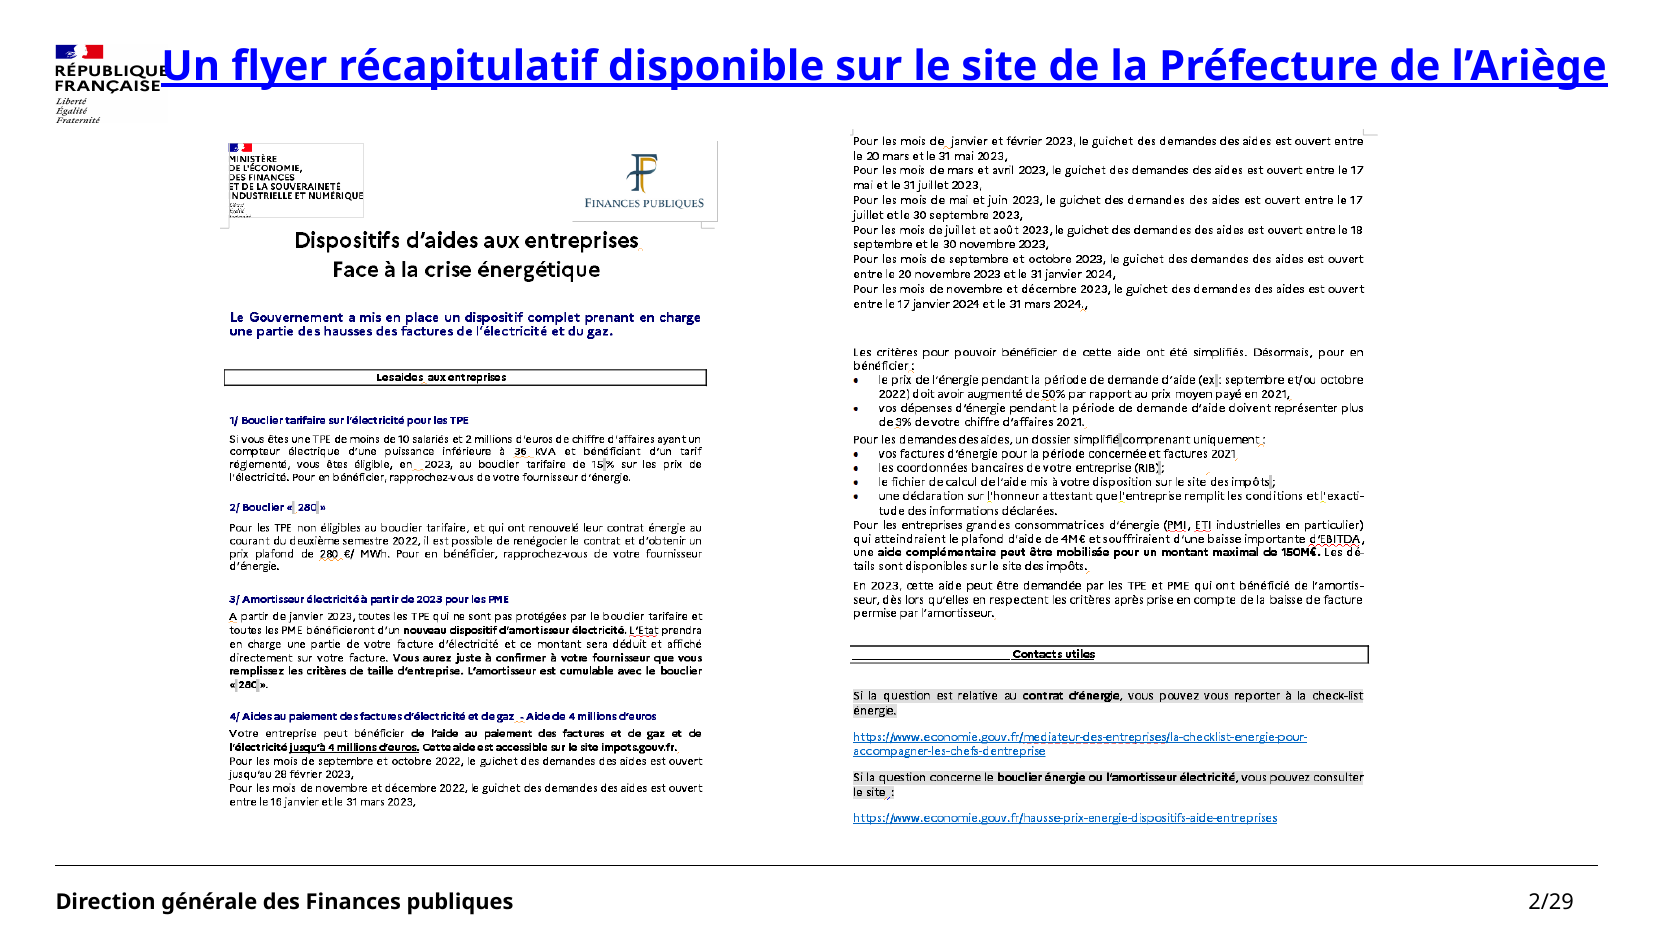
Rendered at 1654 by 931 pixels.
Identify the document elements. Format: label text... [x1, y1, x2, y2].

picture [220, 135, 721, 827]
list Un flyer récapitulatif disponible sur le site de la Préfecture de l’Ariège [97, 35, 1642, 178]
picture [55, 44, 97, 123]
picture [850, 129, 1394, 846]
